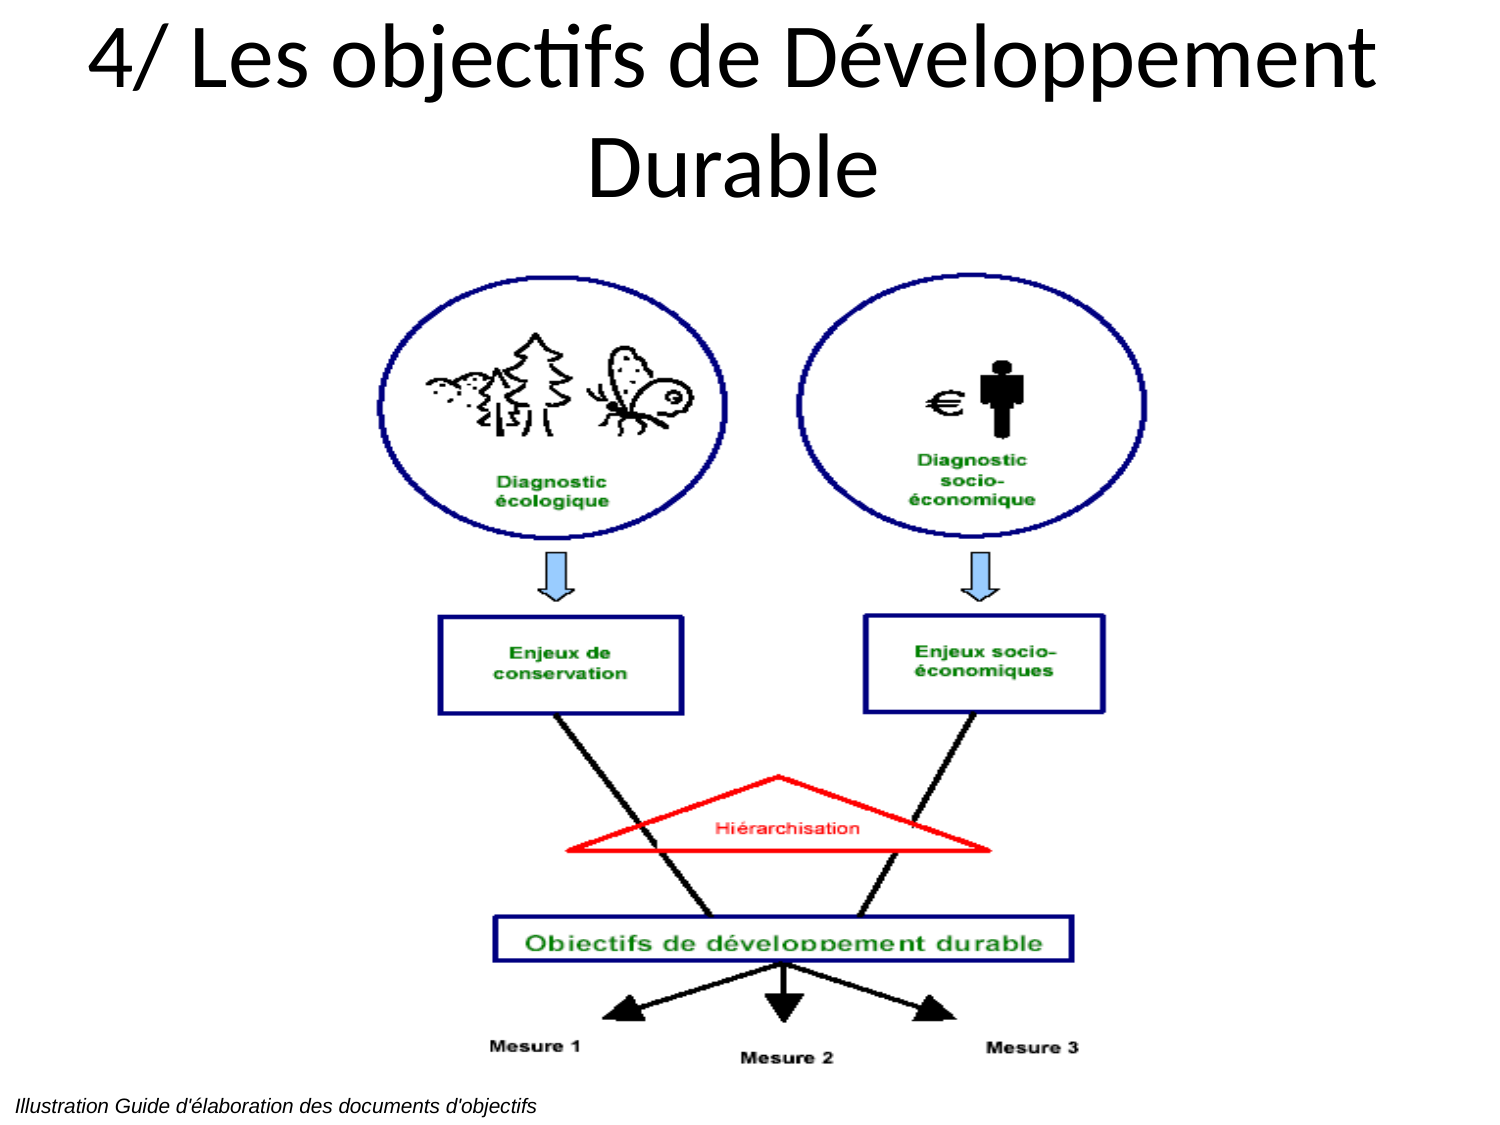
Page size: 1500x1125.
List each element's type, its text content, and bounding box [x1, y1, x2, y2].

title 4/ Les objectifs de Développement Durable [12, 42, 1456, 278]
text_box Illustration Guide d'élaboration des documents d'objectifs [0, 1085, 768, 1125]
picture [295, 278, 1173, 1093]
